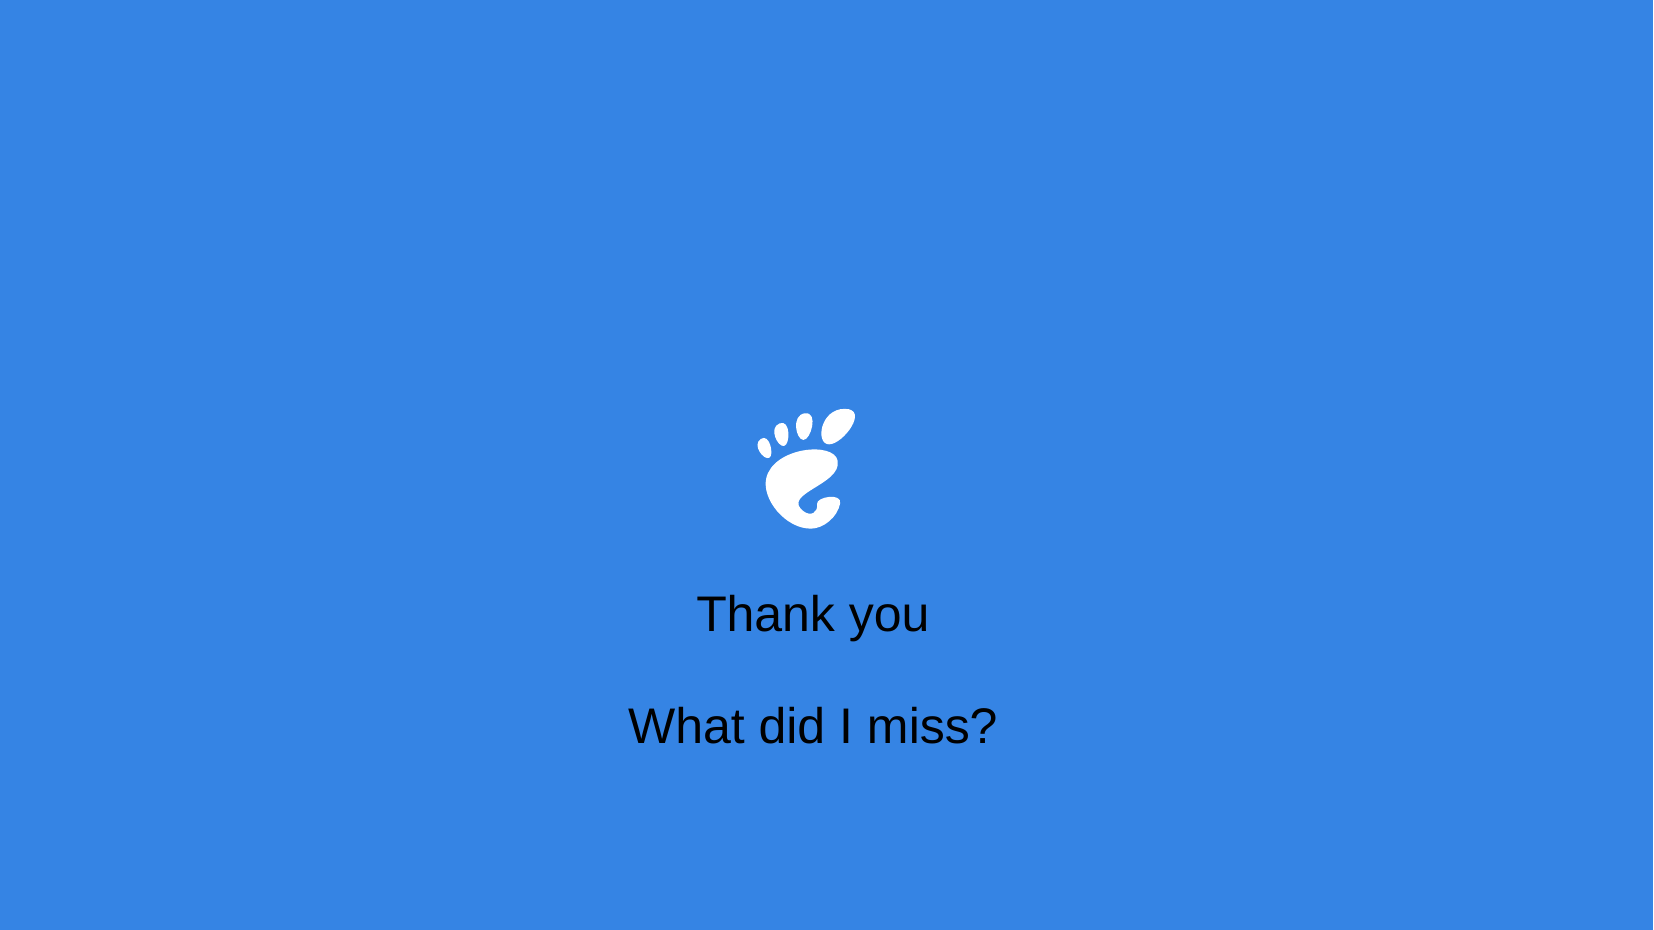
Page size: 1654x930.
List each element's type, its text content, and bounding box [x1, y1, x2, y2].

text_box Thank you What did I miss? [613, 579, 1013, 762]
picture [712, 375, 901, 563]
